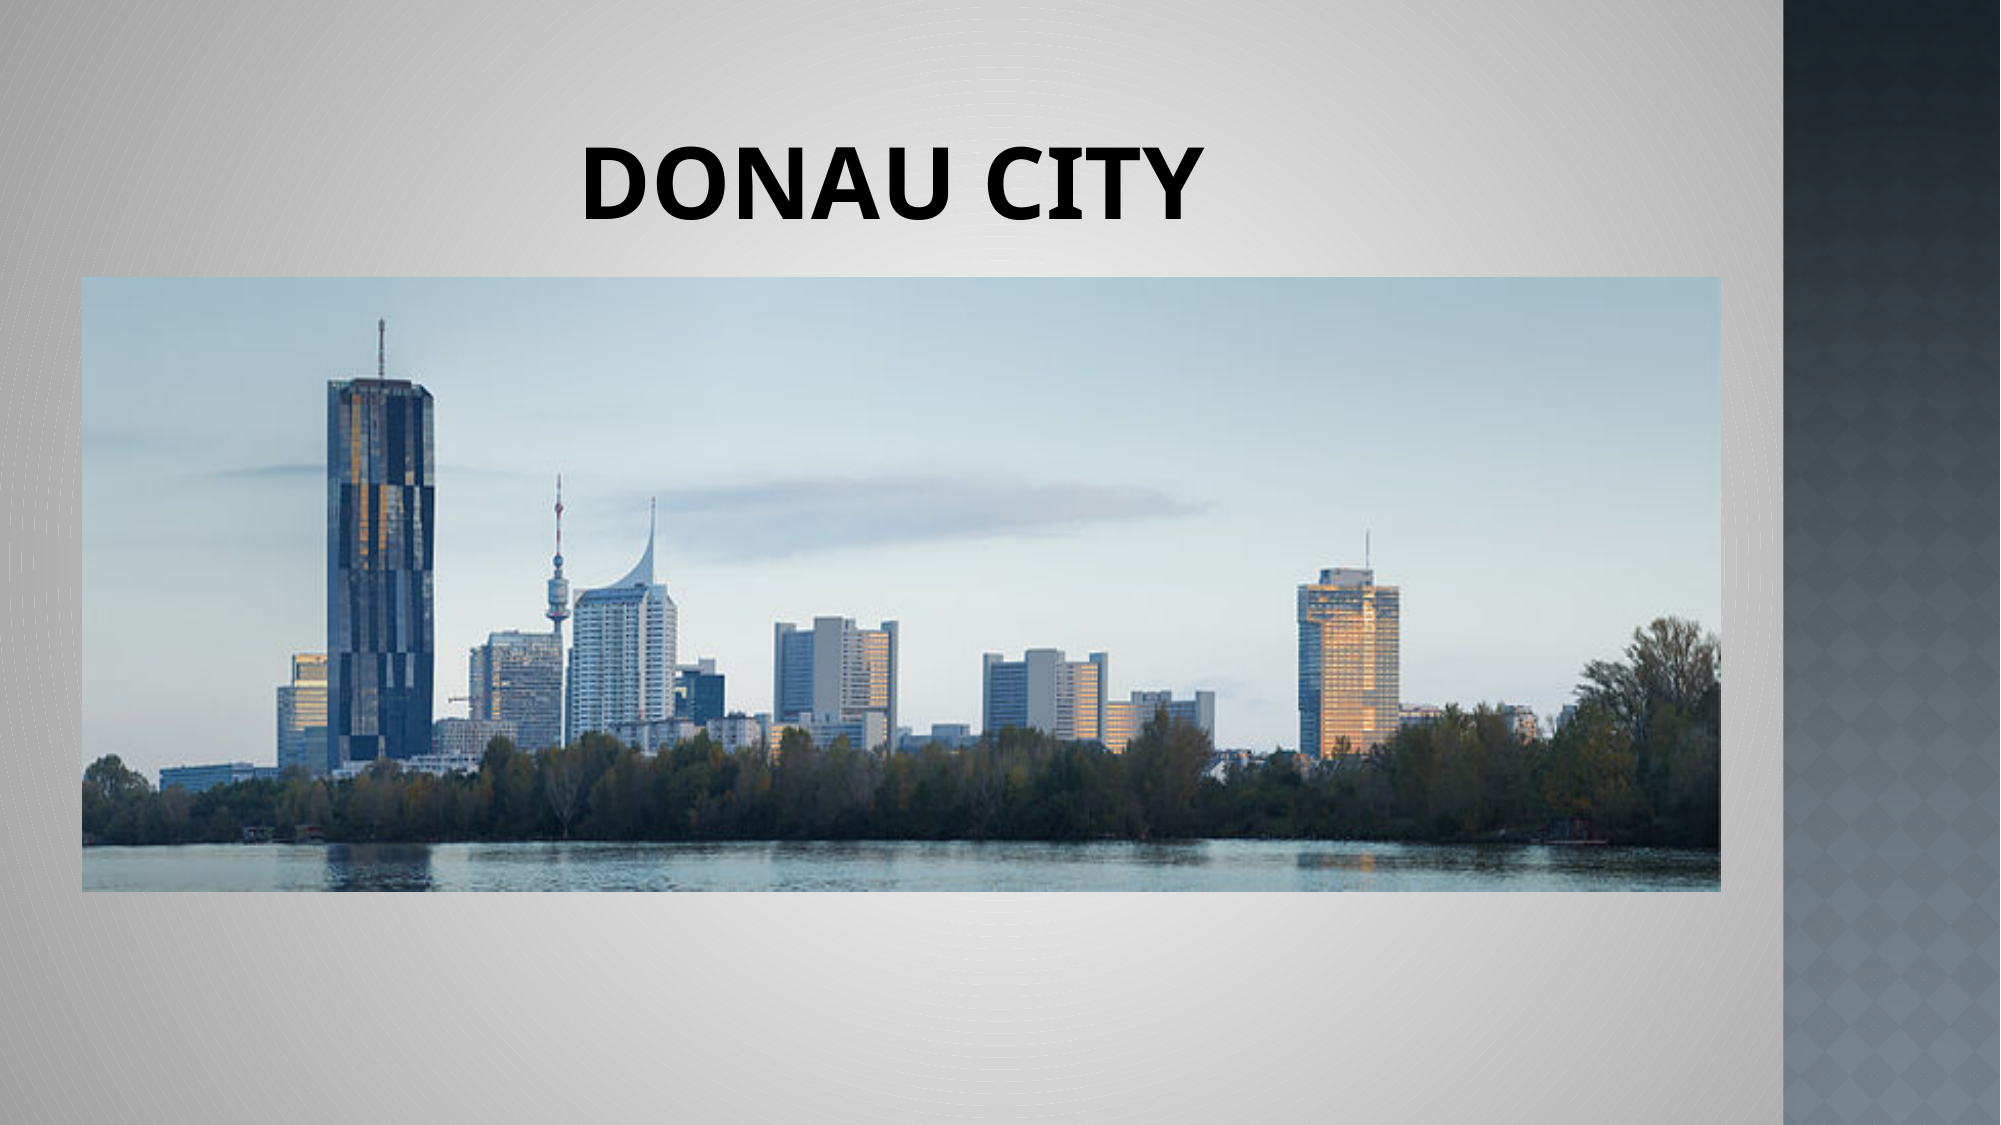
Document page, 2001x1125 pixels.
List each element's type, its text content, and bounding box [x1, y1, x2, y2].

picture [82, 277, 1721, 892]
title Donau city [99, 52, 1684, 240]
